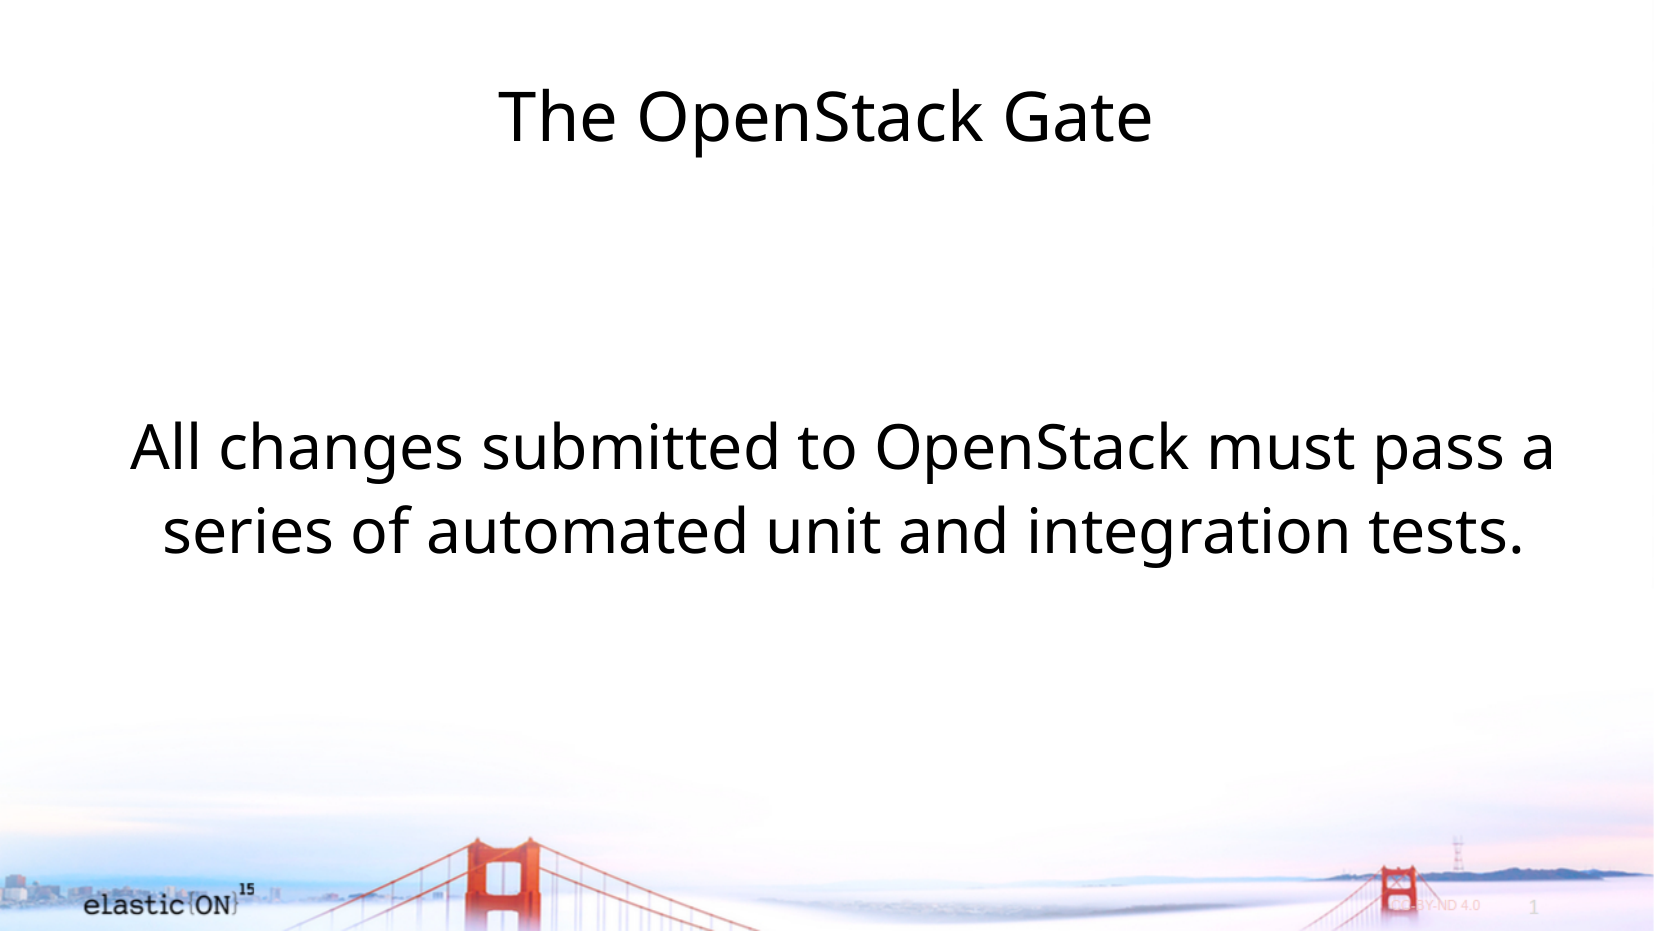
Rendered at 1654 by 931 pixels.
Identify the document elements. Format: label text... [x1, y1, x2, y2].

title The OpenStack Gate [82, 37, 1571, 193]
picture [0, 0, 1654, 931]
subtitle All changes submitted to OpenStack must pass a series of automated unit and integration tests. [82, 217, 1571, 758]
